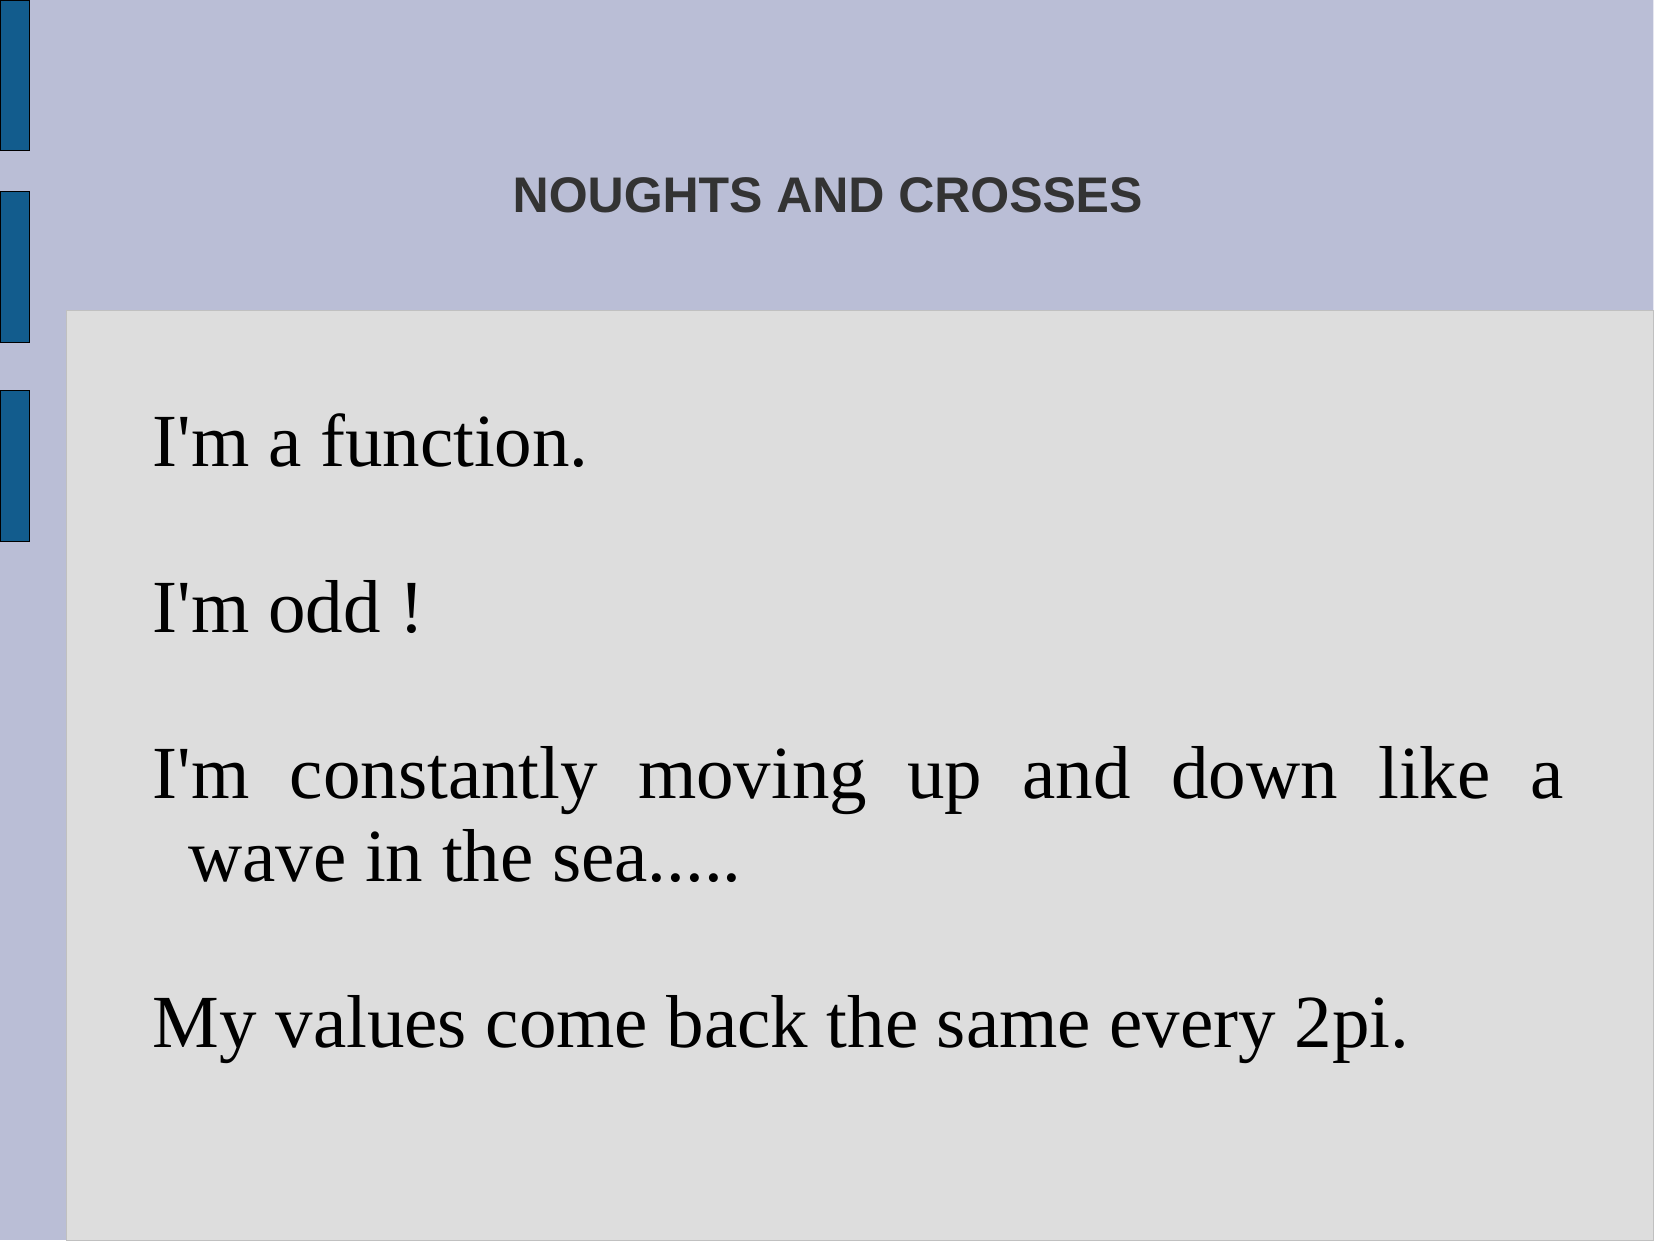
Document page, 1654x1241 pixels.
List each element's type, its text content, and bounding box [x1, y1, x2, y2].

title NOUGHTS AND CROSSES [121, 91, 1534, 299]
subtitle I'm a function. I'm odd ! I'm constantly moving up and down like a wave in the sea..... My values come back the same every 2pi. [152, 340, 1565, 1123]
